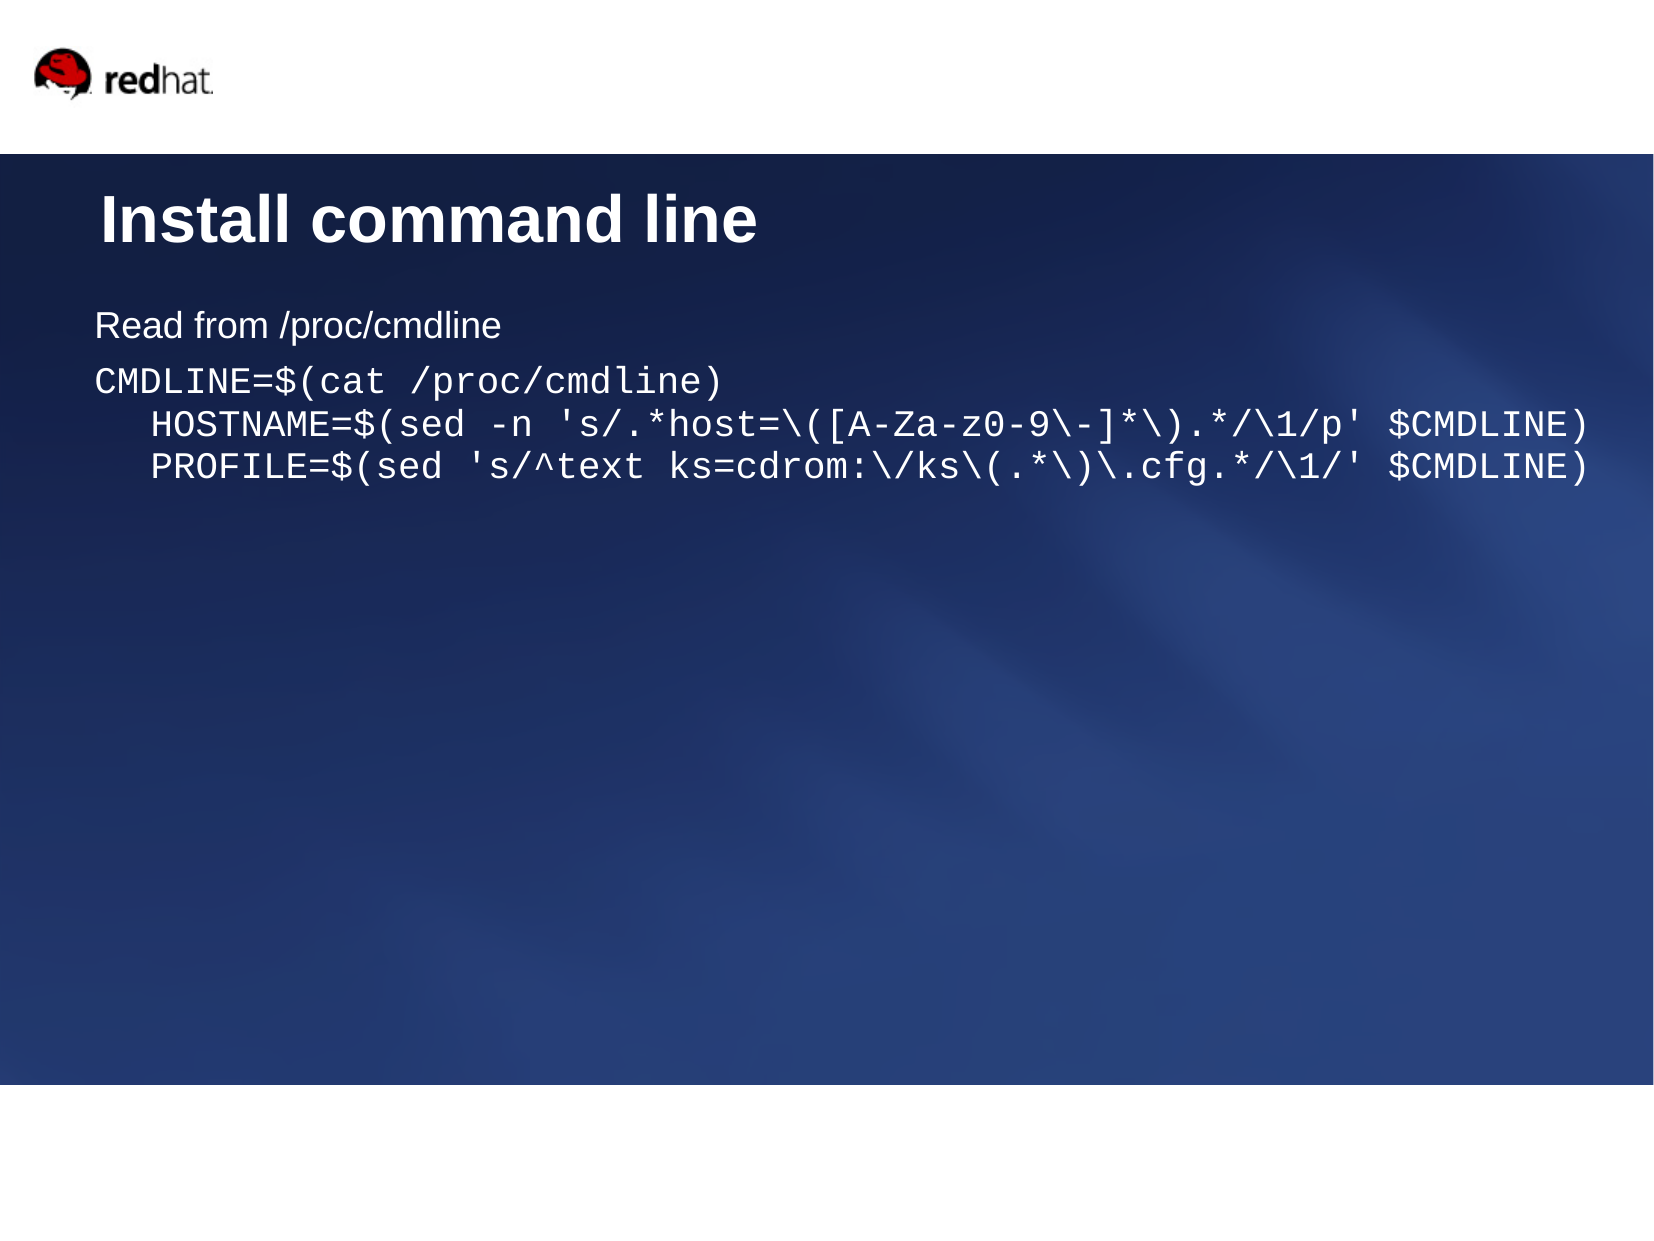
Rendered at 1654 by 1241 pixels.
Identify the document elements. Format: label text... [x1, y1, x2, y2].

list Read from /proc/cmdline CMDLINE=$(cat /proc/cmdline) HOSTNAME=$(sed -n 's/.*host=\([A-Za-z0-9\-]*\).*/\1/p' $CMDLINE) PROFILE=$(sed 's/^text ks=cdrom:\/ks\(.*\)\.cfg.*/\1/' $CMDLINE) [94, 304, 1654, 1083]
picture [33, 46, 213, 108]
title Install command line [100, 164, 1506, 275]
picture [0, 154, 1654, 1085]
